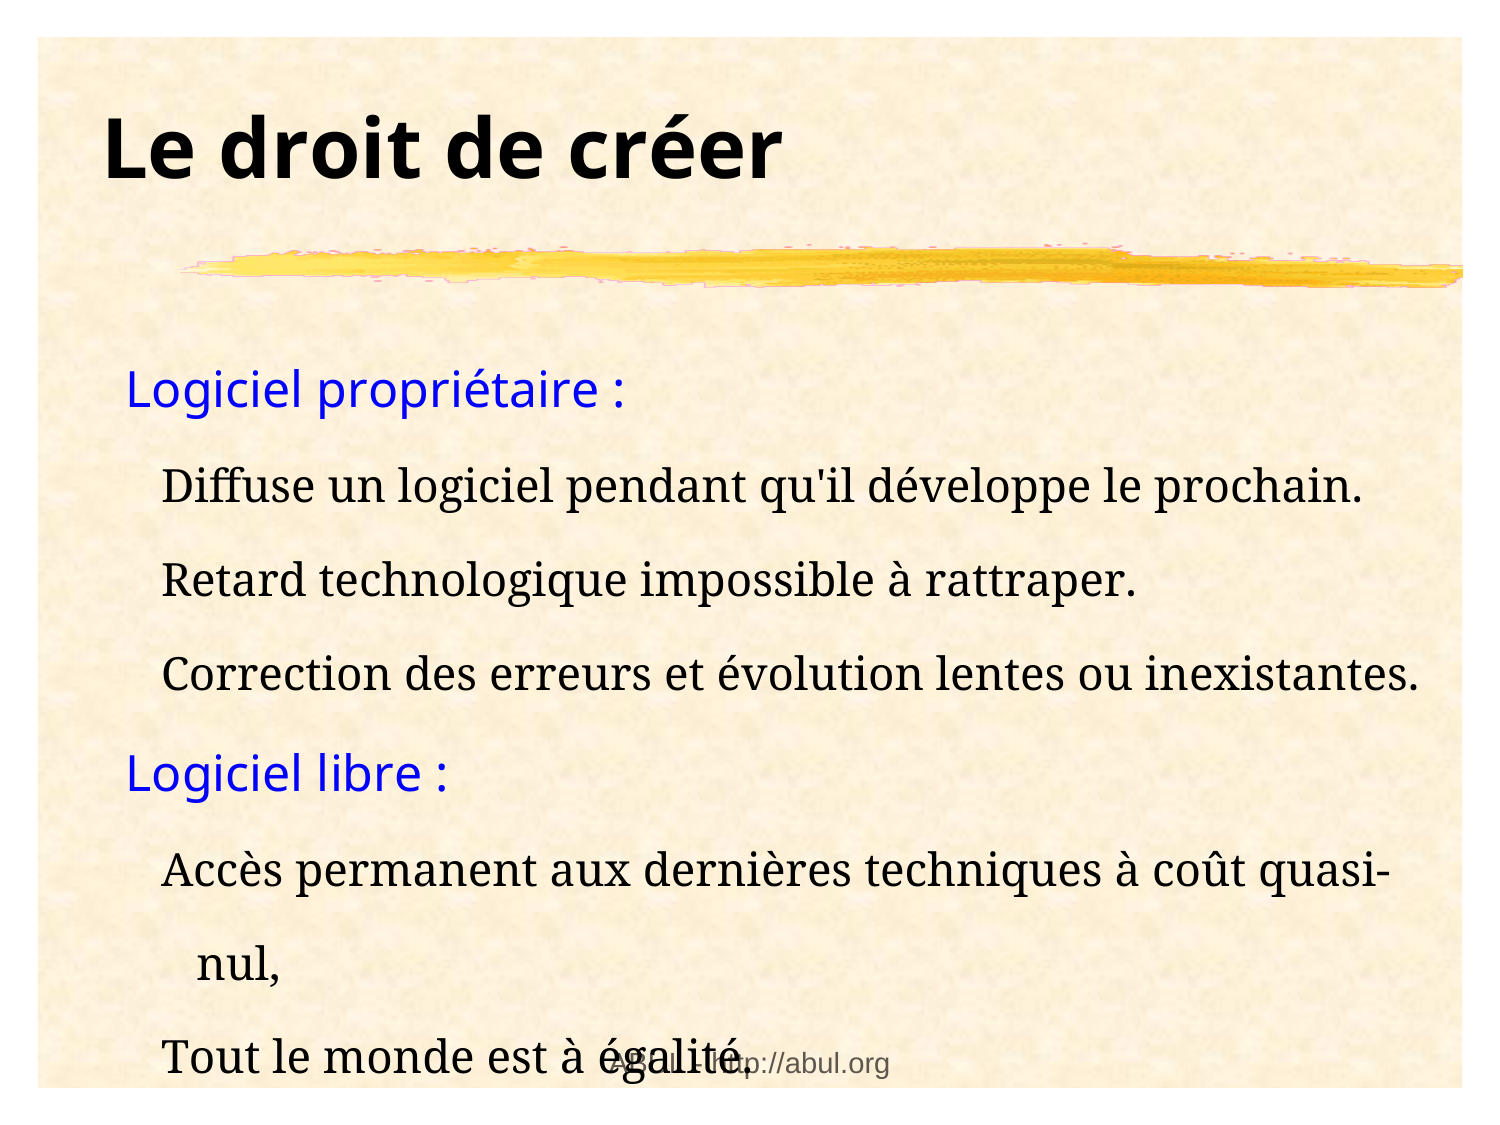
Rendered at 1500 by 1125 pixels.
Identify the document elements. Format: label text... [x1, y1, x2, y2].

text_box Logiciel propriétaire : Diffuse un logiciel pendant qu'il développe le prochain. Retard technologique impossible à rattraper. Correction des erreurs et évolution lentes ou inexistantes. Logiciel libre : Accès permanent aux dernières techniques à coût quasi-nul, Tout le monde est à égalité. Cycle de développement très rapide. Réutilisation intensive du code et des méthodes [125, 319, 1451, 1021]
title Le droit de créer [101, 39, 1312, 253]
picture [37, 37, 1463, 1088]
